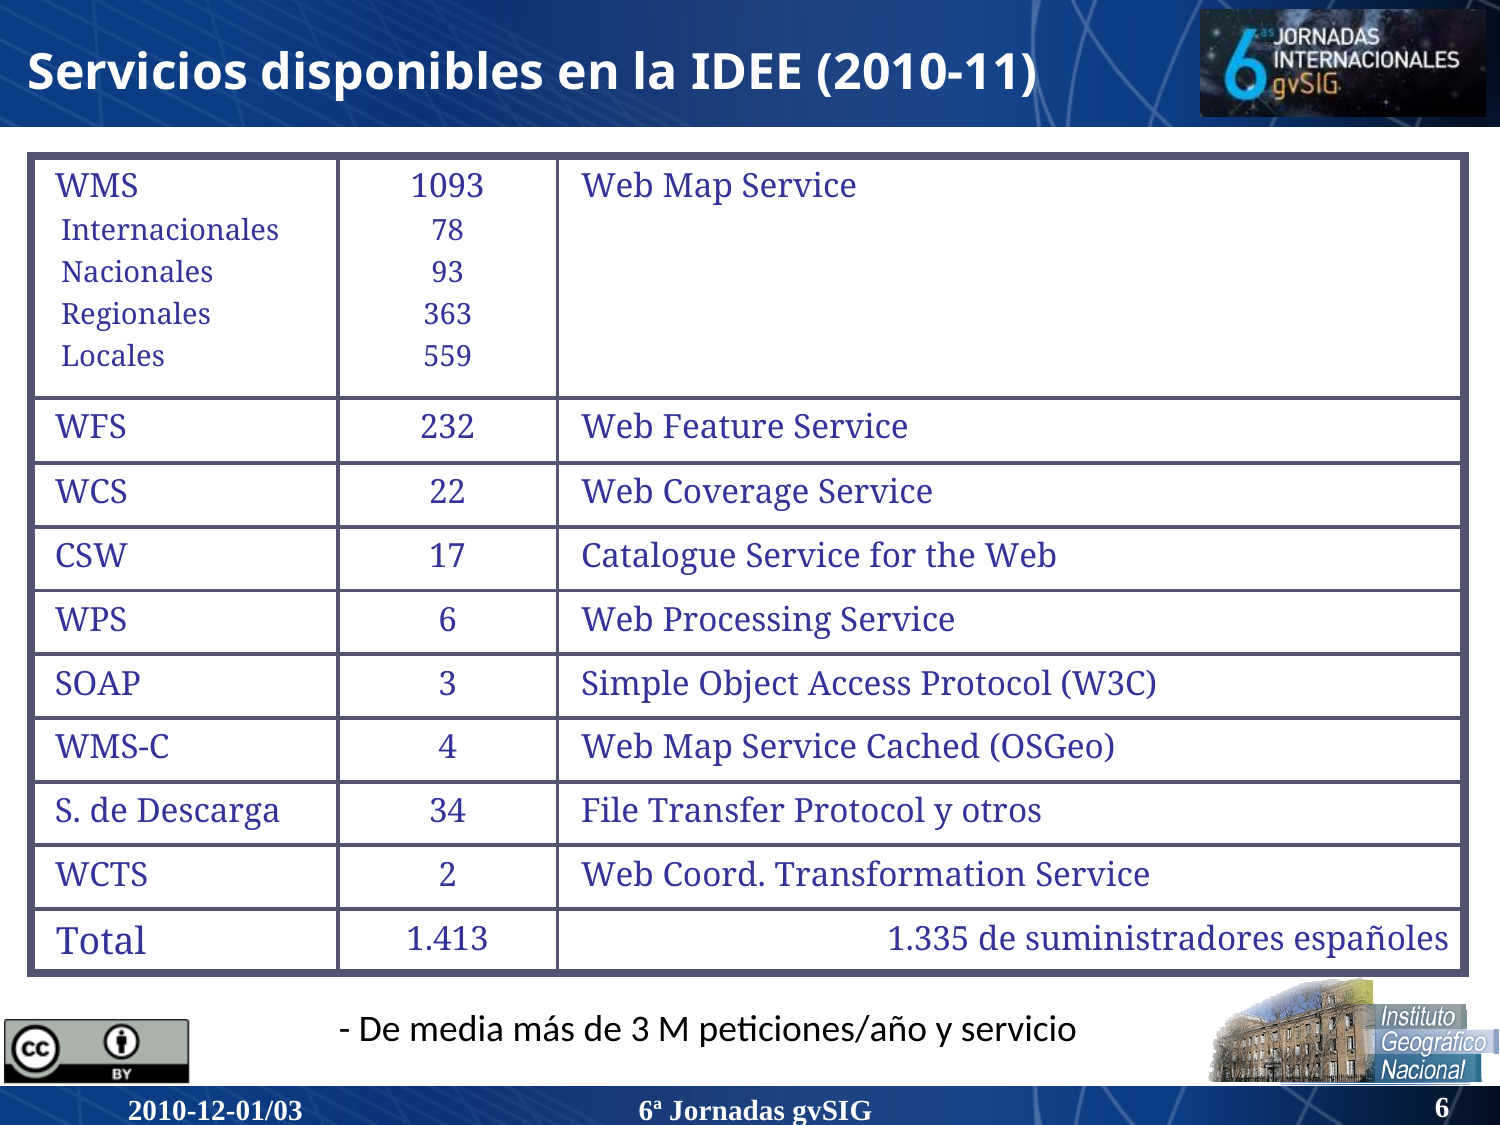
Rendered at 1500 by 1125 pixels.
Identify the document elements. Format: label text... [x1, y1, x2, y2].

picture [0, 968, 1500, 1125]
table_cell Web Feature Service [559, 400, 1460, 461]
table_cell Web Coverage Service [559, 465, 1460, 525]
table_cell S. de Descarga [35, 784, 336, 843]
table_header Web Map Service [559, 160, 1460, 396]
picture [0, 0, 1500, 127]
table_cell WPS [35, 592, 336, 652]
table_cell 22 [340, 465, 556, 525]
table_cell WCTS [35, 847, 336, 907]
table_cell Simple Object Access Protocol (W3C) [559, 656, 1460, 716]
text_box - De media más de 3 M peticiones/año y servicio [324, 967, 1211, 1085]
table_header 1093 78 93 363 559 [340, 160, 556, 396]
table_cell 17 [340, 529, 556, 589]
title Servicios disponibles en la IDEE (2010-11) [0, 31, 1276, 107]
table_cell 34 [340, 784, 556, 843]
table_cell 1.413 [340, 911, 556, 967]
table_cell CSW [35, 529, 336, 589]
table_cell WCS [35, 465, 336, 525]
table_cell WFS [35, 400, 336, 461]
table_cell Catalogue Service for the Web [559, 529, 1460, 589]
table_cell 4 [340, 720, 556, 780]
table_cell 232 [340, 400, 556, 461]
table_cell 6 [340, 592, 556, 652]
table_cell SOAP [35, 656, 336, 716]
table_cell WMS-C [35, 720, 336, 780]
table_cell 1.335 de suministradores españoles [559, 911, 1460, 969]
table_cell File Transfer Protocol y otros [559, 784, 1460, 843]
table_cell Web Coord. Transformation Service [559, 847, 1460, 907]
table_cell 3 [340, 656, 556, 716]
table_cell Web Processing Service [559, 592, 1460, 652]
table_cell Web Map Service Cached (OSGeo) [559, 720, 1460, 780]
table_cell Total [35, 911, 336, 969]
table_header WMS Internacionales Nacionales Regionales Locales [35, 160, 336, 396]
table_cell 2 [340, 847, 556, 907]
